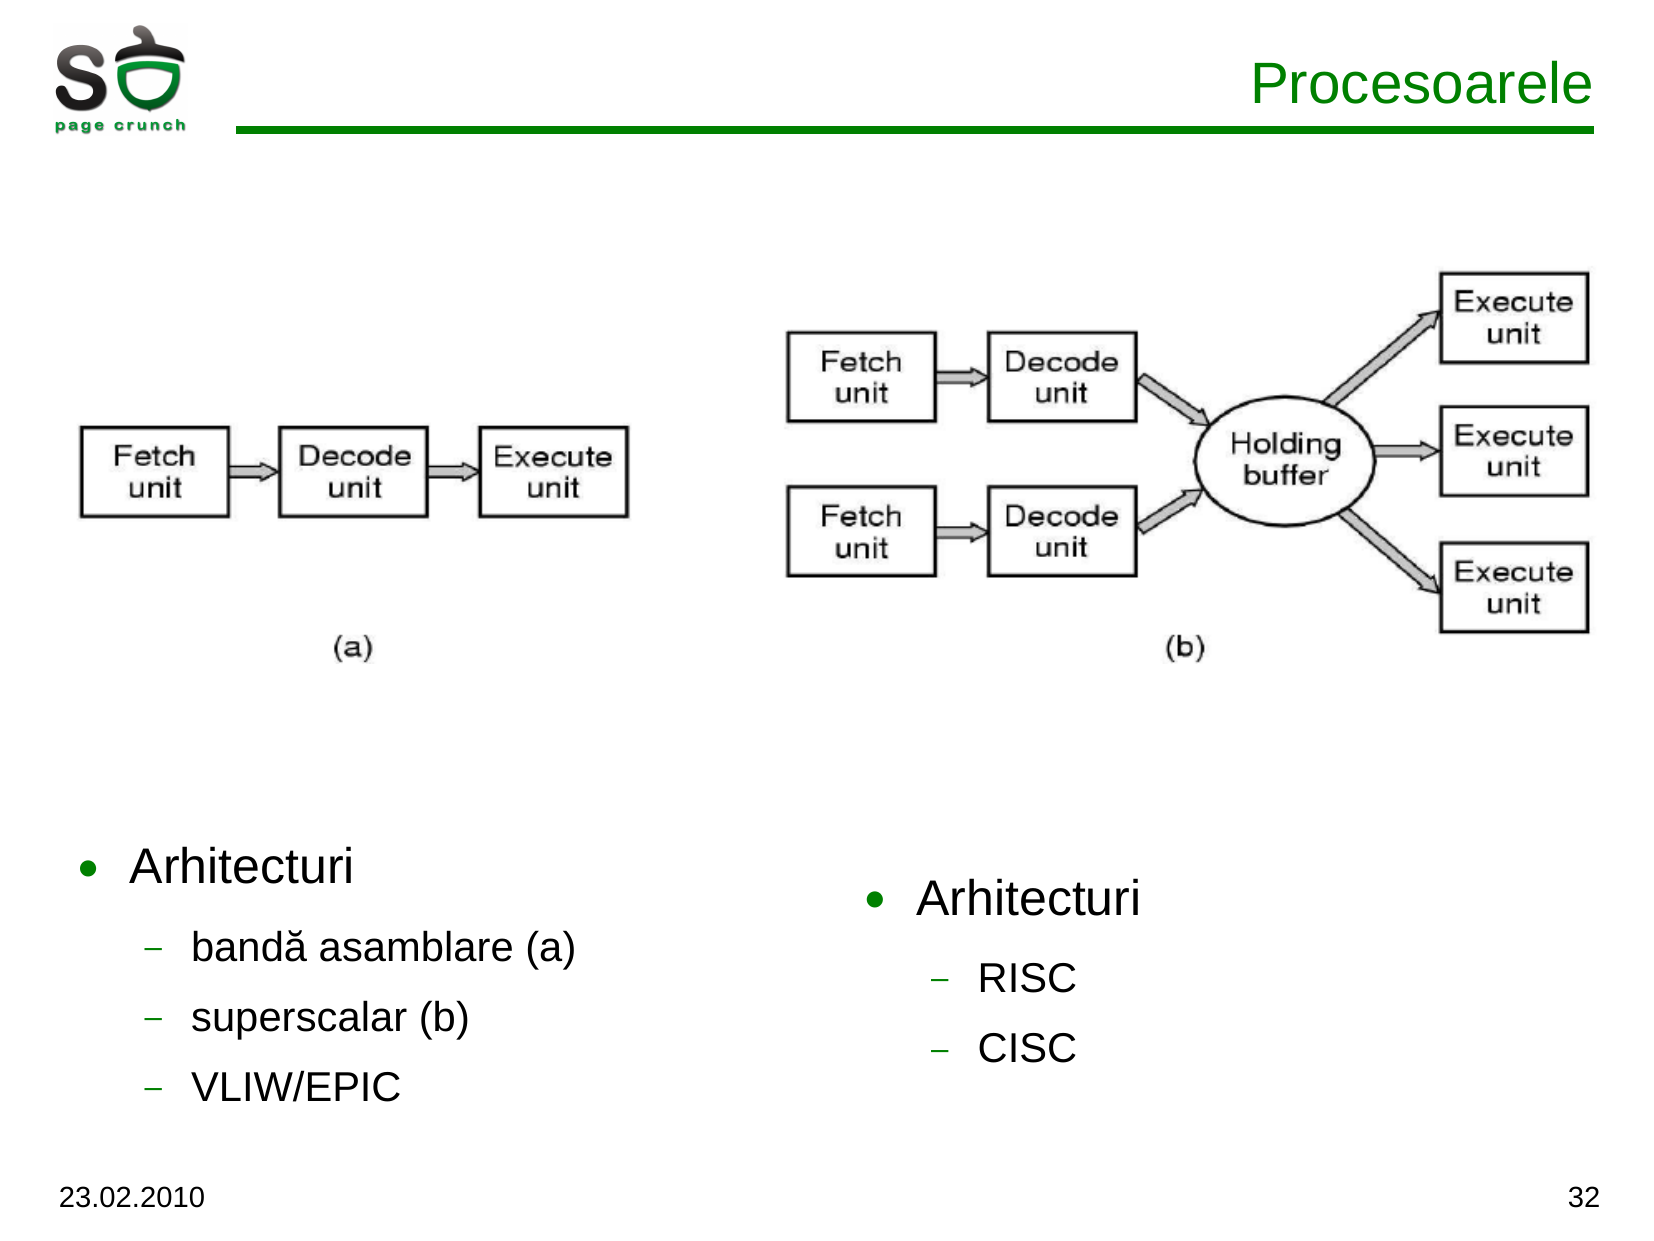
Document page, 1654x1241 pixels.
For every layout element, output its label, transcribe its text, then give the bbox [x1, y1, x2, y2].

list Arhitecturi RISC CISC [845, 797, 1596, 1145]
picture [53, 23, 188, 136]
picture [59, 260, 1603, 664]
list Arhitecturi bandă asamblare (a) superscalar (b) VLIW/EPIC [59, 797, 809, 1152]
title Procesoarele [236, 49, 1595, 119]
